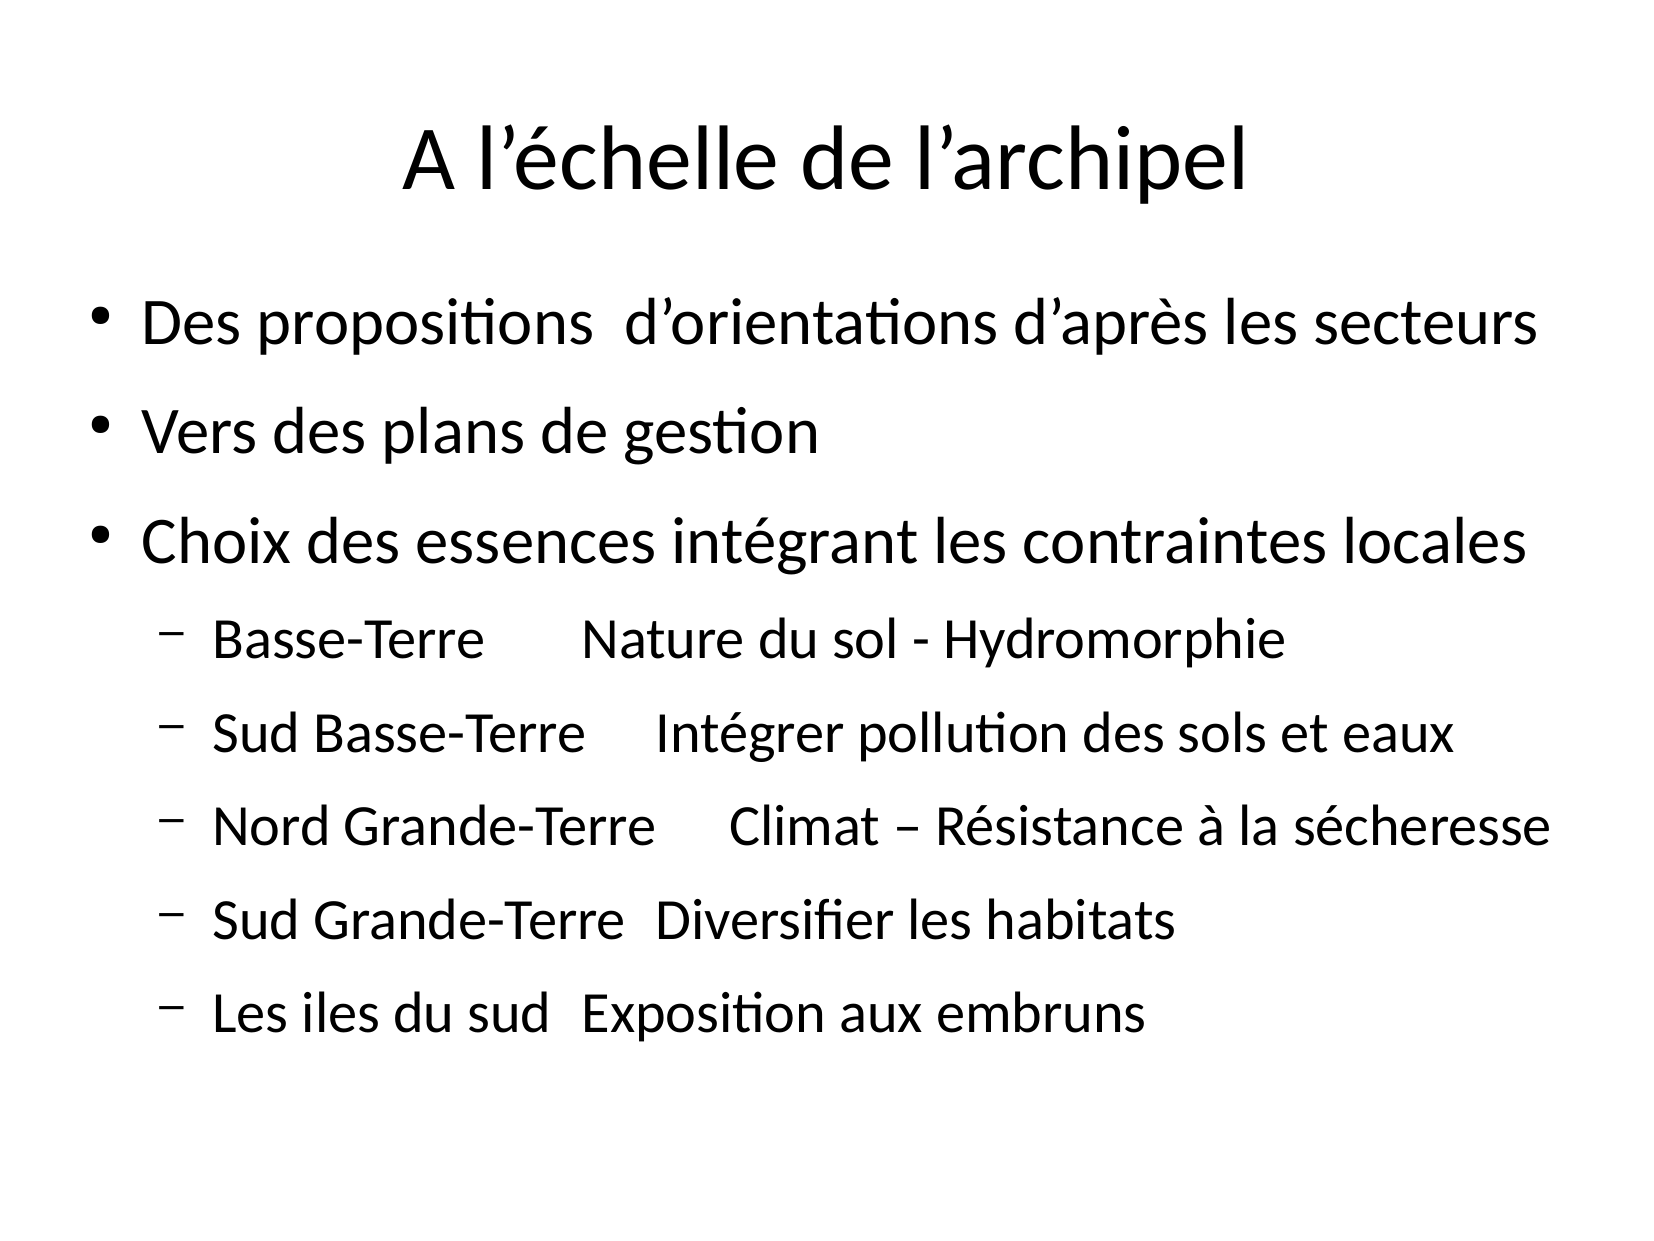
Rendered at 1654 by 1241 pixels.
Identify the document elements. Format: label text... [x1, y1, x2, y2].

list Des propositions d’orientations d’après les secteurs Vers des plans de gestion Choix des essences intégrant les contraintes locales Basse-Terre Nature du sol - Hydromorphie Sud Basse-Terre Intégrer pollution des sols et eaux Nord Grande-Terre Climat – Résistance à la sécheresse Sud Grande-Terre Diversifier les habitats Les iles du sud Exposition aux embruns [70, 277, 1595, 1140]
title A l’échelle de l’archipel [82, 49, 1571, 257]
